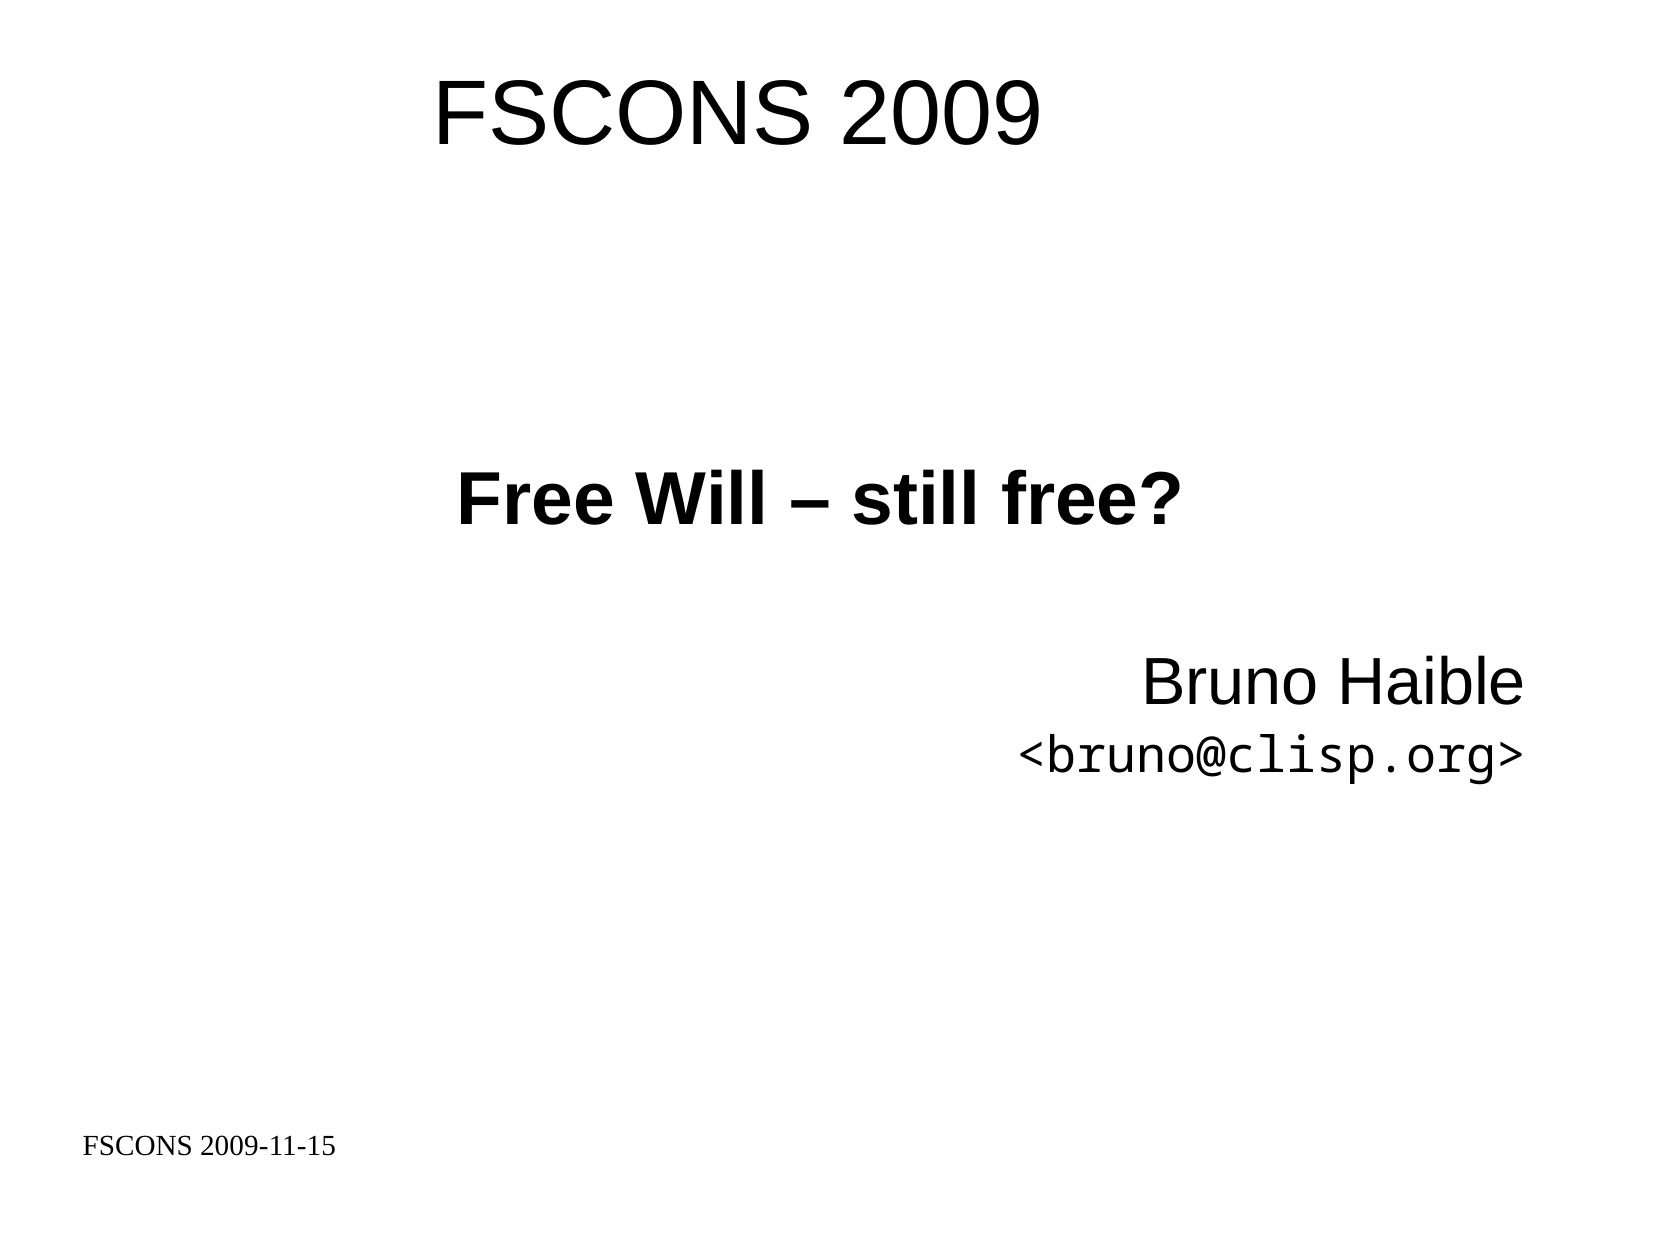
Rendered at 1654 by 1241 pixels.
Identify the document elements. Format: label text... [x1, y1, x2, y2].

text_box Bruno Haible <bruno@clisp.org> [38, 645, 1527, 786]
title FSCONS 2009 [88, 56, 1388, 171]
subtitle Free Will – still free? [76, 413, 1565, 584]
